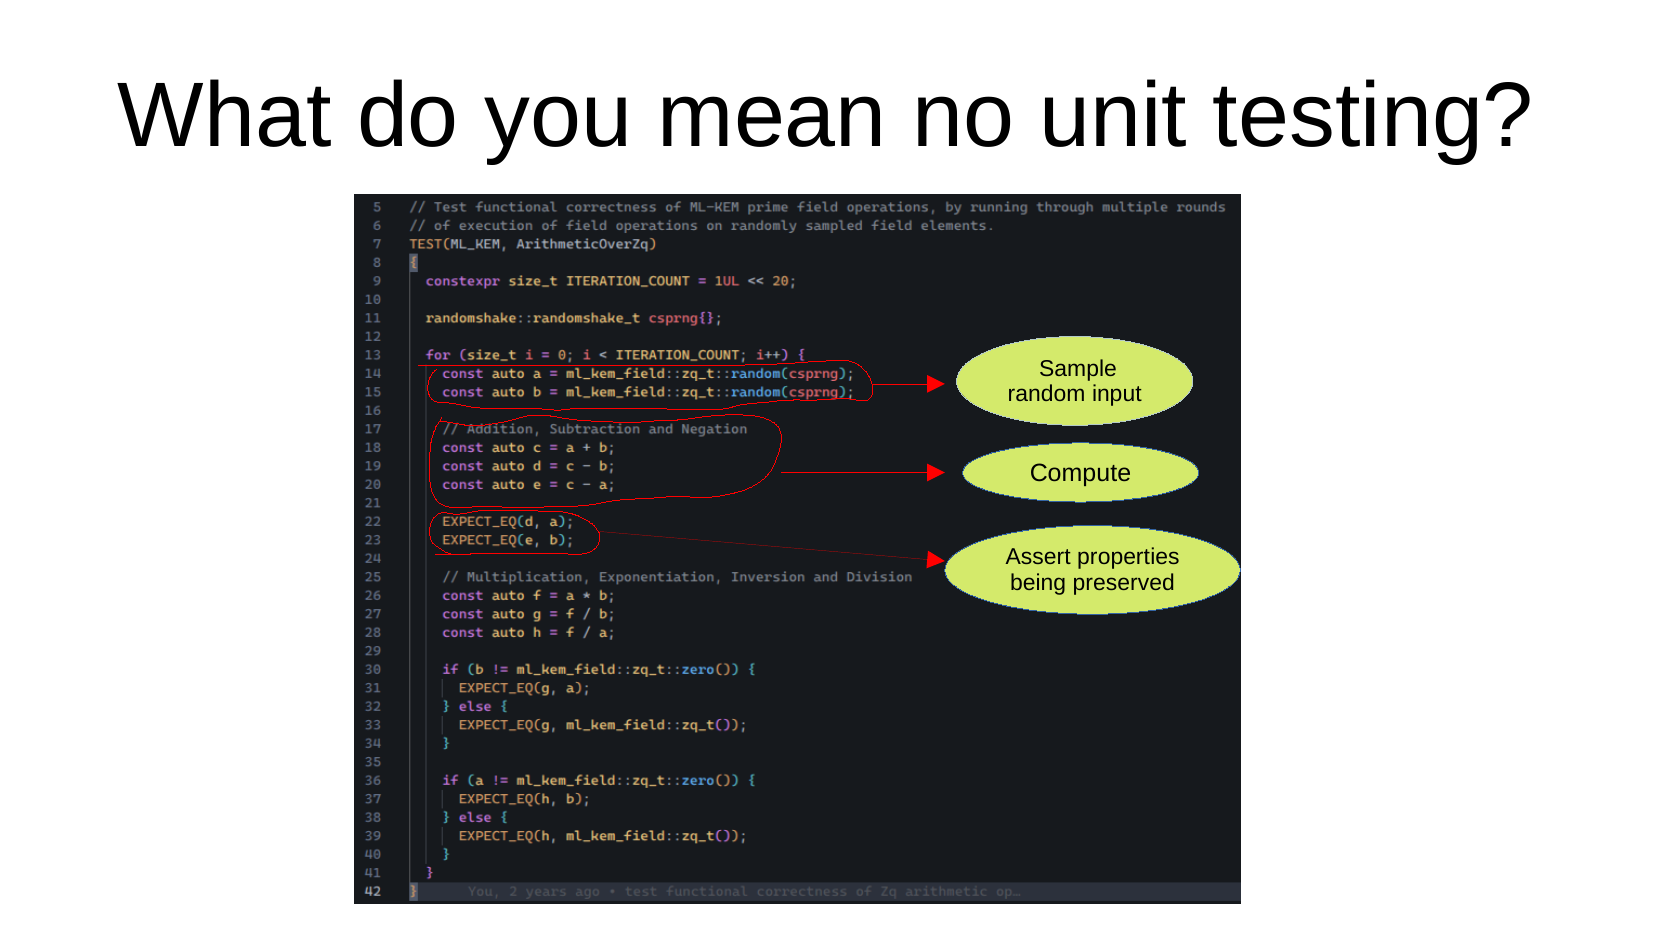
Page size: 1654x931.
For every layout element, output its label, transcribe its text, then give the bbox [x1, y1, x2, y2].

picture [354, 194, 1241, 904]
text_box Sample random input [956, 336, 1193, 426]
text_box Compute [962, 442, 1199, 503]
text_box Assert properties being preserved [944, 525, 1241, 615]
title What do you mean no unit testing? [82, 37, 1571, 193]
